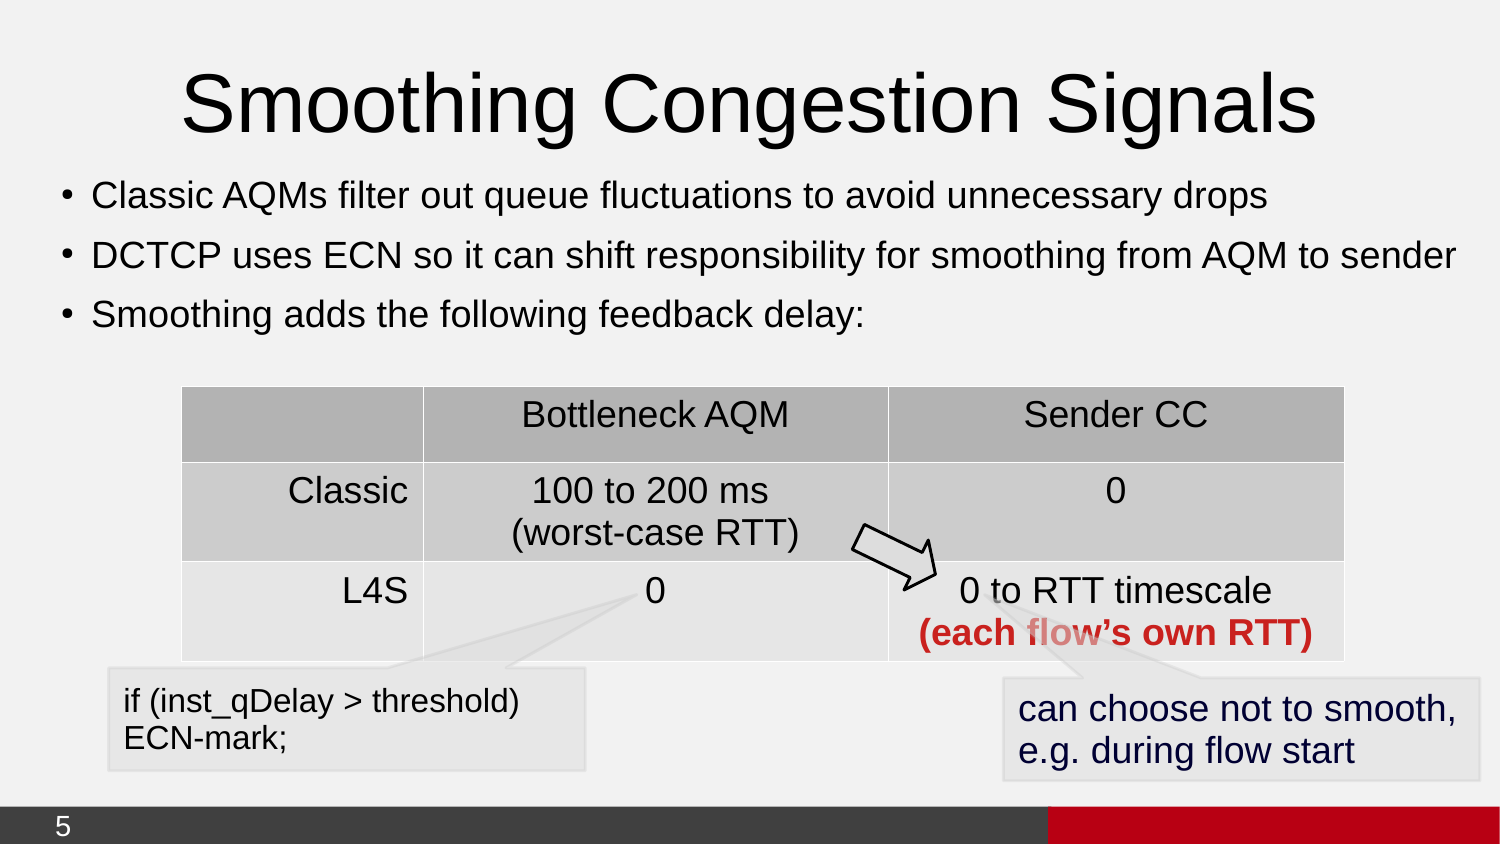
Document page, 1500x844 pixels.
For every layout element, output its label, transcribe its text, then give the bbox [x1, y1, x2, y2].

table_cell 0 [889, 463, 1344, 561]
text_box can choose not to smooth, e.g. during flow start [984, 594, 1480, 781]
title Smoothing Congestion Signals [75, 33, 1425, 174]
table_cell 0 [424, 562, 888, 661]
table_cell Classic [182, 463, 423, 561]
table_cell 0 to RTT timescale (each flow’s own RTT) [889, 562, 1344, 661]
list Classic AQMs filter out queue fluctuations to avoid unnecessary drops DCTCP uses ECN so it can shift responsibility for smoothing from AQM to sender Smoothing adds the following feedback delay: [50, 174, 1469, 352]
table_header Bottleneck AQM [424, 387, 888, 462]
text_box [852, 524, 936, 591]
table_header Sender CC [889, 387, 1344, 462]
table_cell 100 to 200 ms (worst-case RTT) [424, 463, 888, 561]
table_header [182, 387, 423, 462]
text_box if (inst_qDelay > threshold) ECN-mark; [108, 594, 637, 771]
table_cell L4S [182, 562, 423, 661]
